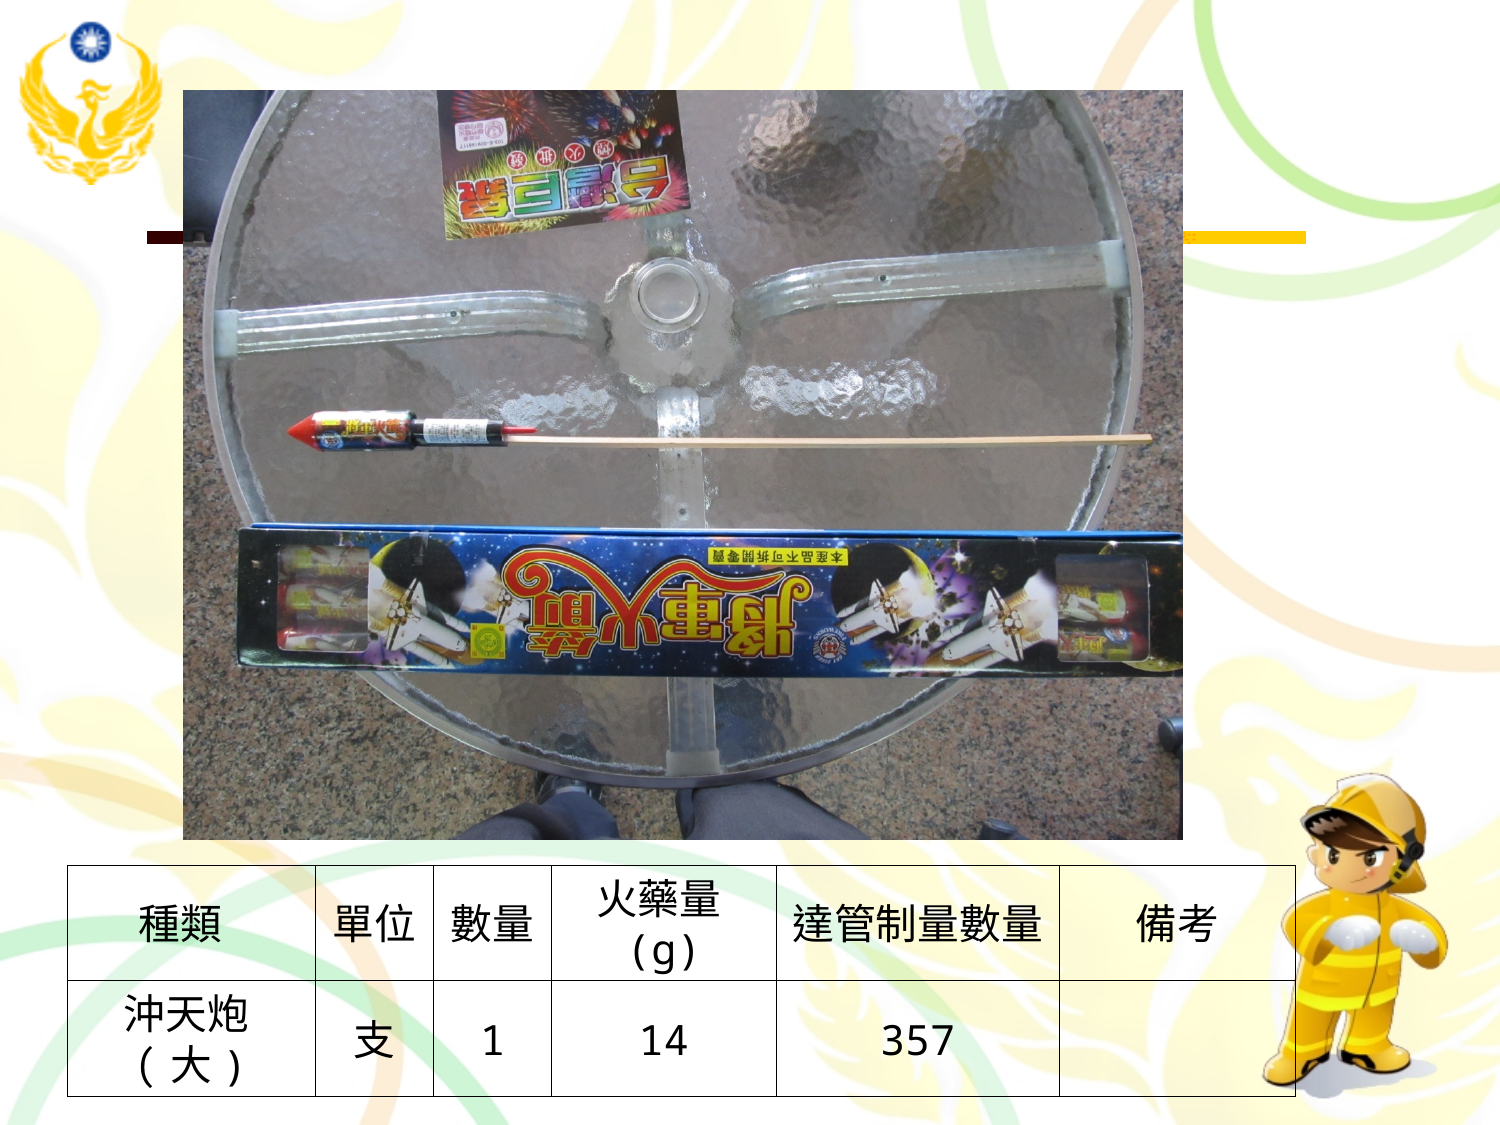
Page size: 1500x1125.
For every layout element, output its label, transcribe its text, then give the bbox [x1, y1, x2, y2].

table_cell 1 [434, 981, 551, 1096]
table_header 種類 [68, 866, 315, 980]
picture [0, 0, 1500, 1125]
table_header 達管制量數量 [777, 866, 1059, 980]
table_header 火藥量(g) [552, 866, 776, 980]
table_cell [1060, 981, 1295, 1096]
table_cell 357 [777, 981, 1059, 1096]
table_header 數量 [434, 866, 551, 980]
table_cell 沖天炮(大) [68, 981, 315, 1096]
table_header 備考 [1060, 866, 1295, 980]
table_header 單位 [316, 866, 433, 980]
table_cell 14 [552, 981, 776, 1096]
table_cell 支 [316, 981, 433, 1096]
